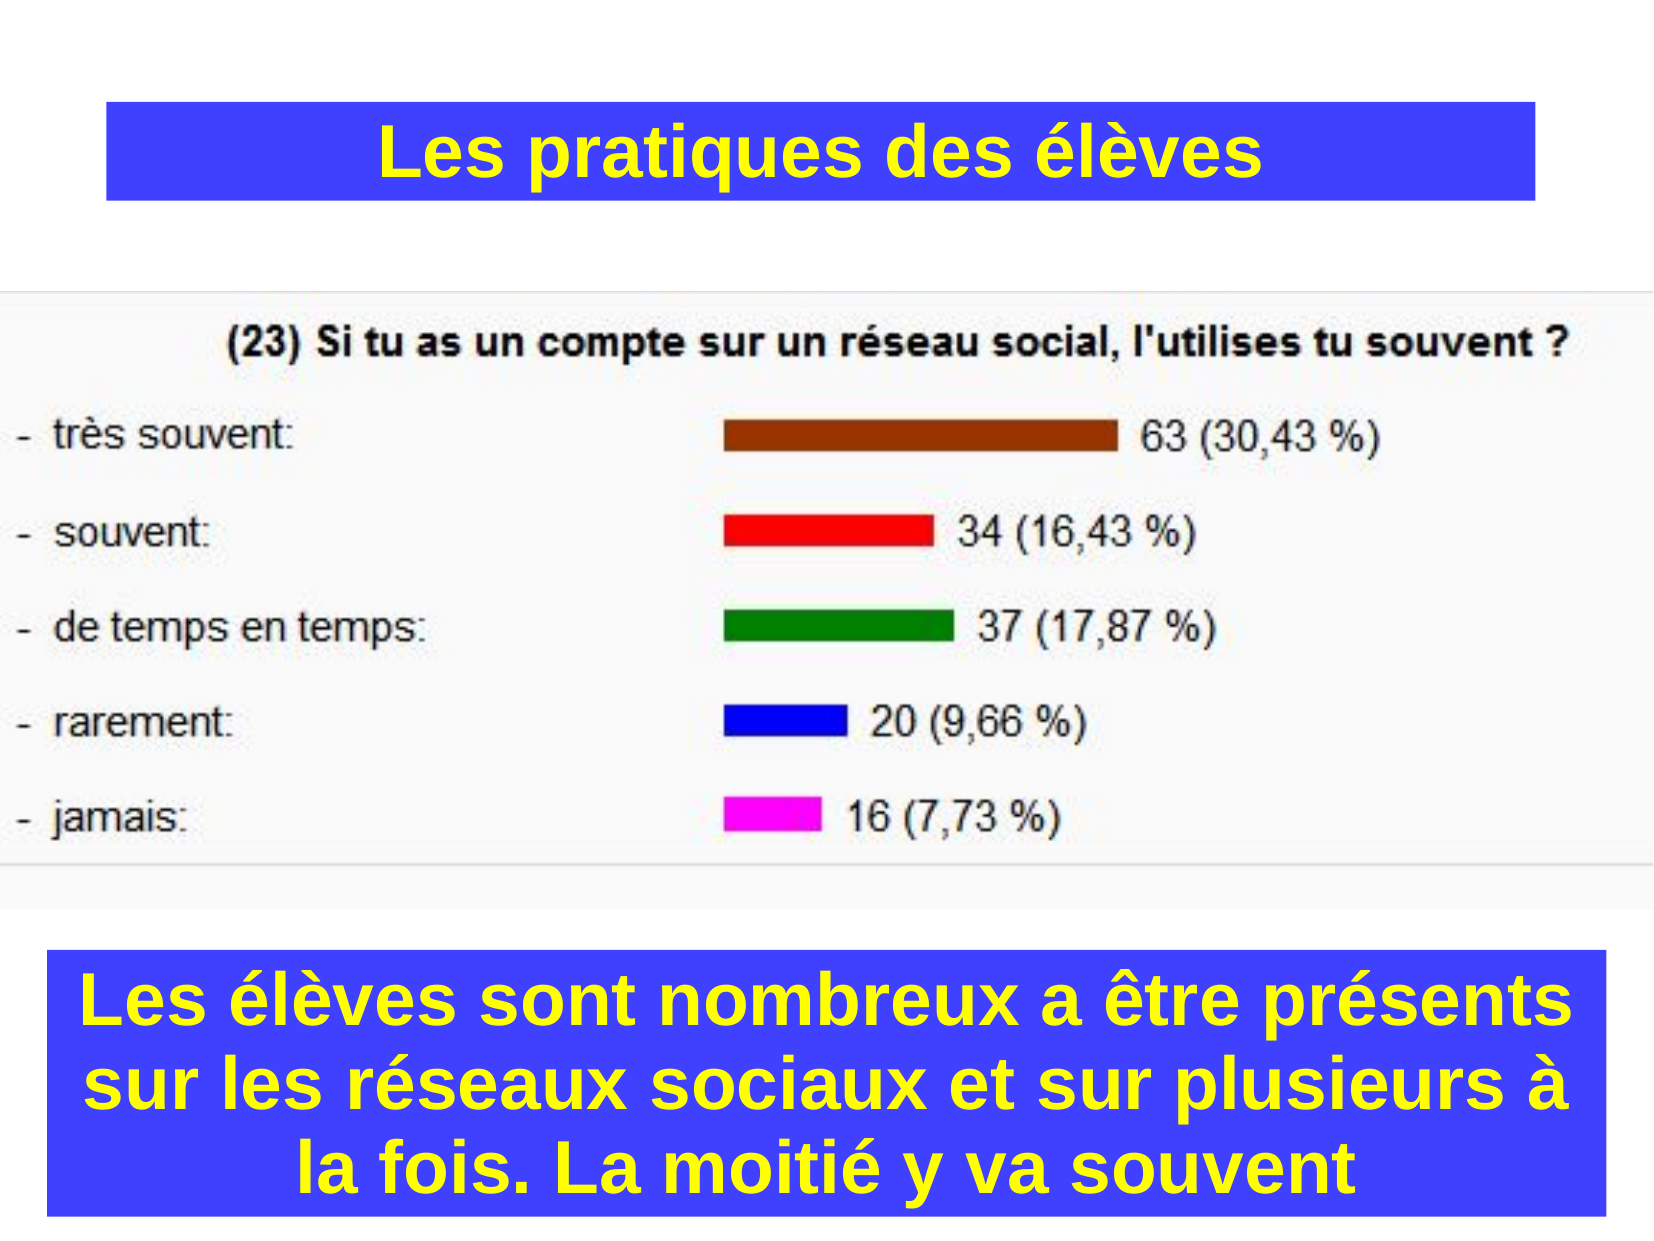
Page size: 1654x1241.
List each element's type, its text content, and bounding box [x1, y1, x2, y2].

text_box Les élèves sont nombreux a être présents sur les réseaux sociaux et sur plusieurs à la fois. La moitié y va souvent [47, 949, 1607, 1217]
picture [0, 291, 1654, 910]
text_box Les pratiques des élèves [106, 101, 1536, 201]
